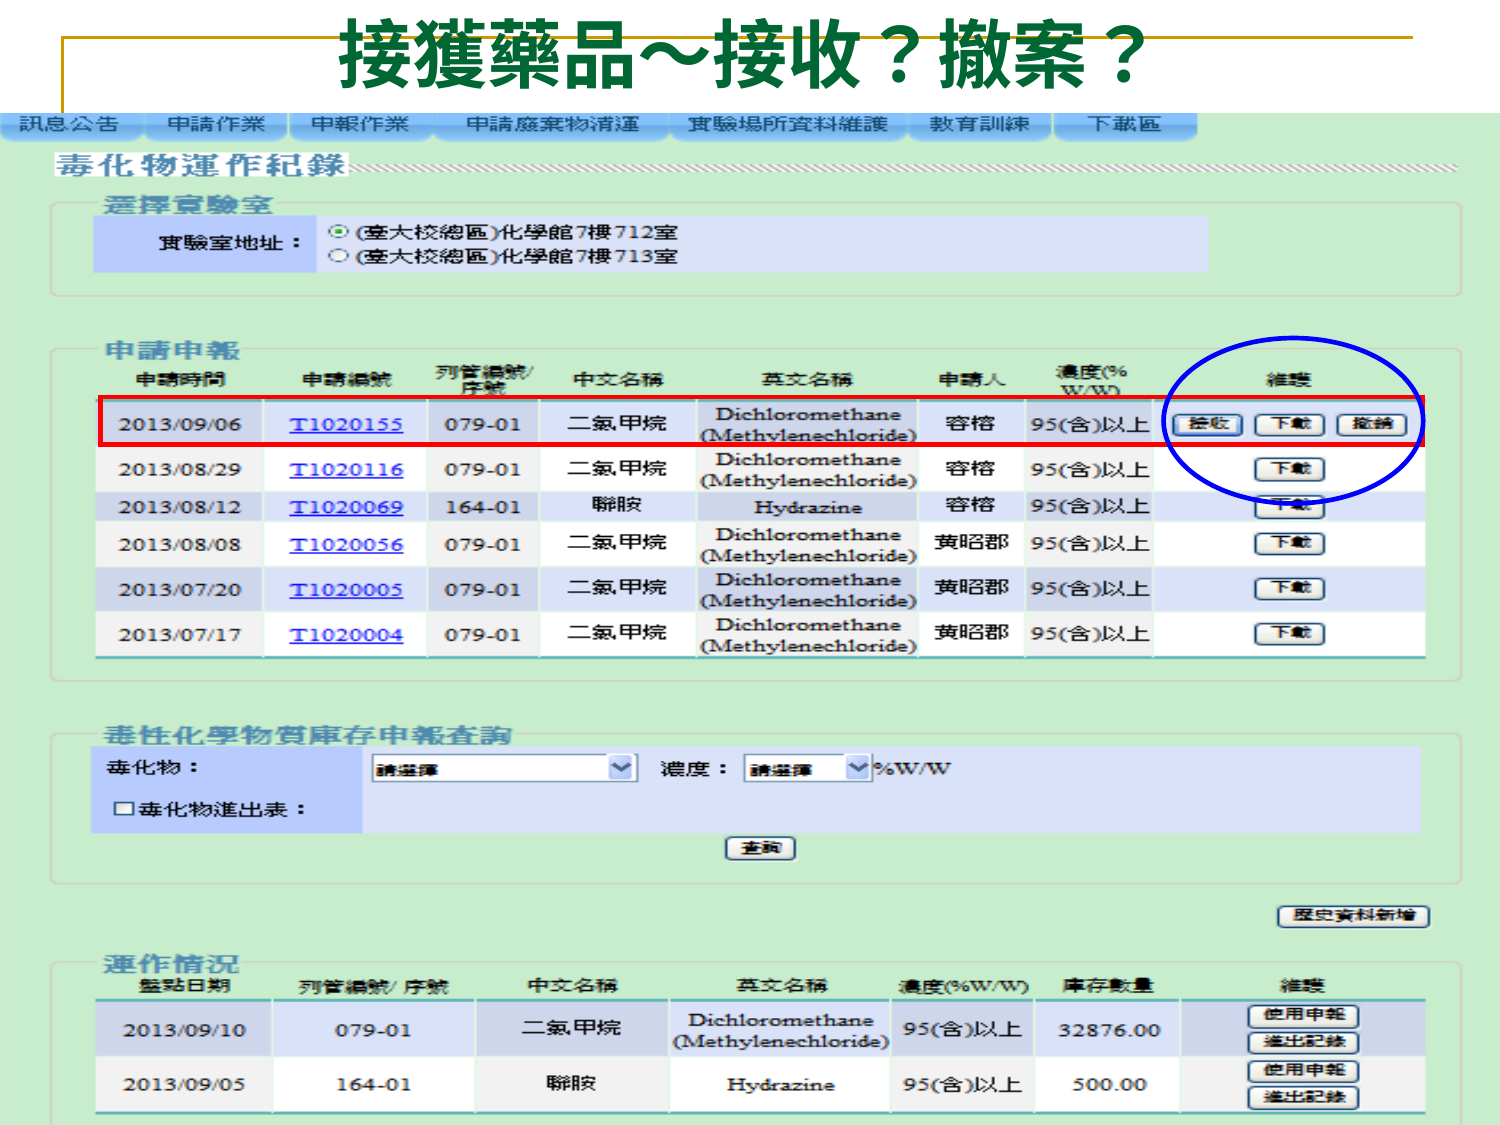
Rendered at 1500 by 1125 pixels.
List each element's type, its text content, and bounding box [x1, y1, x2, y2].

picture [0, 113, 1500, 1125]
title 接獲藥品～接收？撤案？ [75, 0, 1426, 114]
